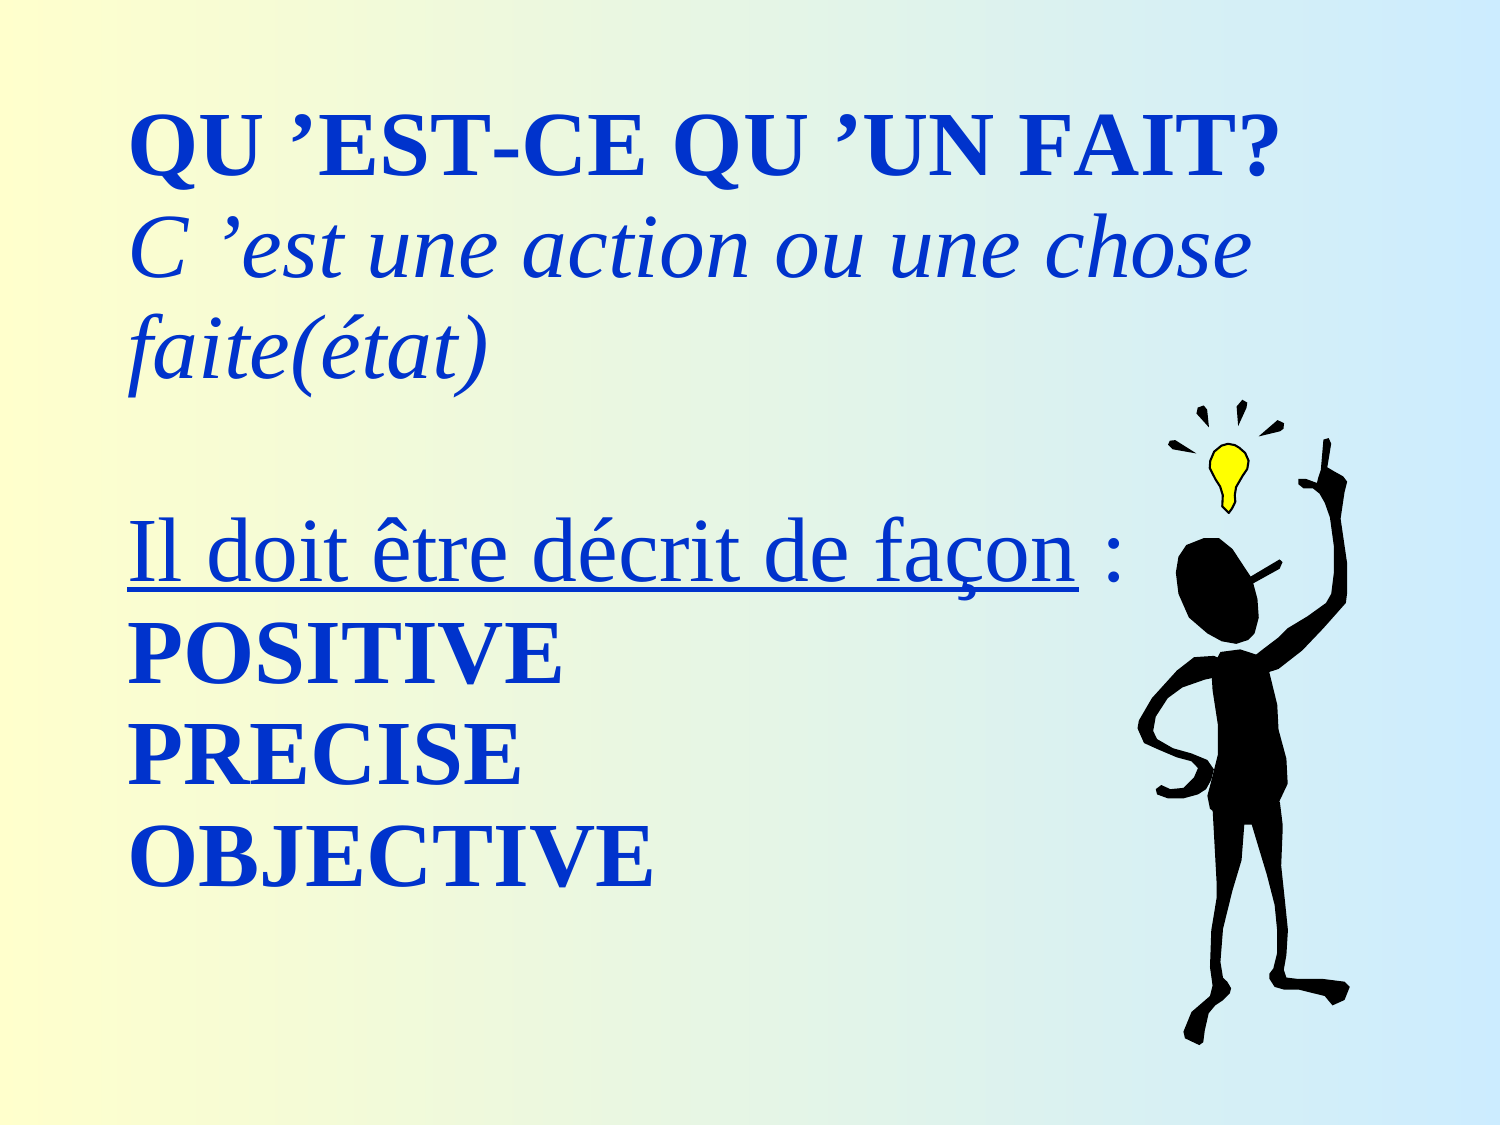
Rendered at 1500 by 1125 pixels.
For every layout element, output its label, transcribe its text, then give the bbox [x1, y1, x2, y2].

title QU ’EST-CE QU ’UN FAIT? C ’est une action ou une chose faite(état) Il doit être décrit de façon : POSITIVE PRECISE OBJECTIVE [112, 52, 1350, 948]
picture [1137, 399, 1351, 1046]
